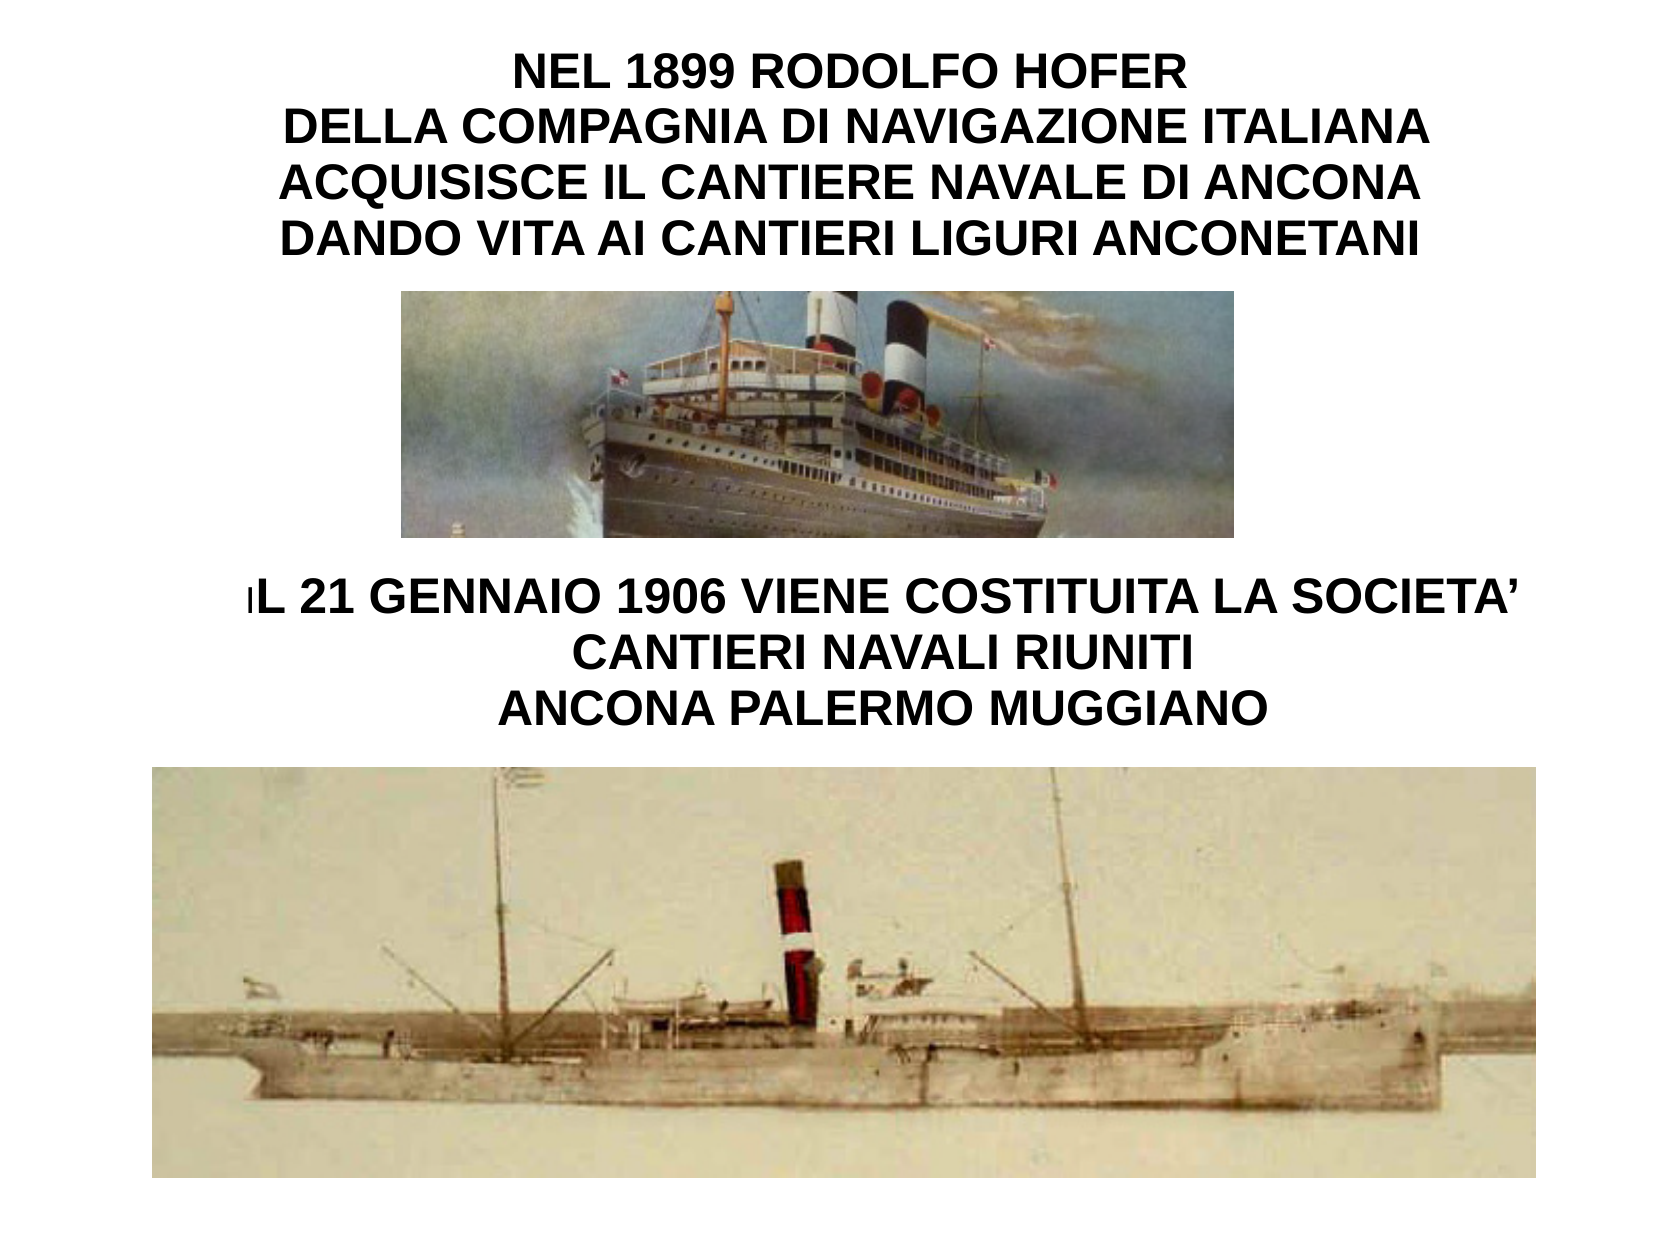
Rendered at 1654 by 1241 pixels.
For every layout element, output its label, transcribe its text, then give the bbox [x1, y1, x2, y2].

text_box NEL 1899 RODOLFO HOFER DELLA COMPAGNIA DI NAVIGAZIONE ITALIANA ACQUISISCE IL CANTIERE NAVALE DI ANCONA DANDO VITA AI CANTIERI LIGURI ANCONETANI [253, 35, 1447, 274]
picture [401, 291, 1234, 538]
picture [152, 767, 1536, 1178]
text_box IL 21 GENNAIO 1906 VIENE COSTITUITA LA SOCIETA’ CANTIERI NAVALI RIUNITI ANCONA PALERMO MUGGIANO [230, 561, 1537, 744]
